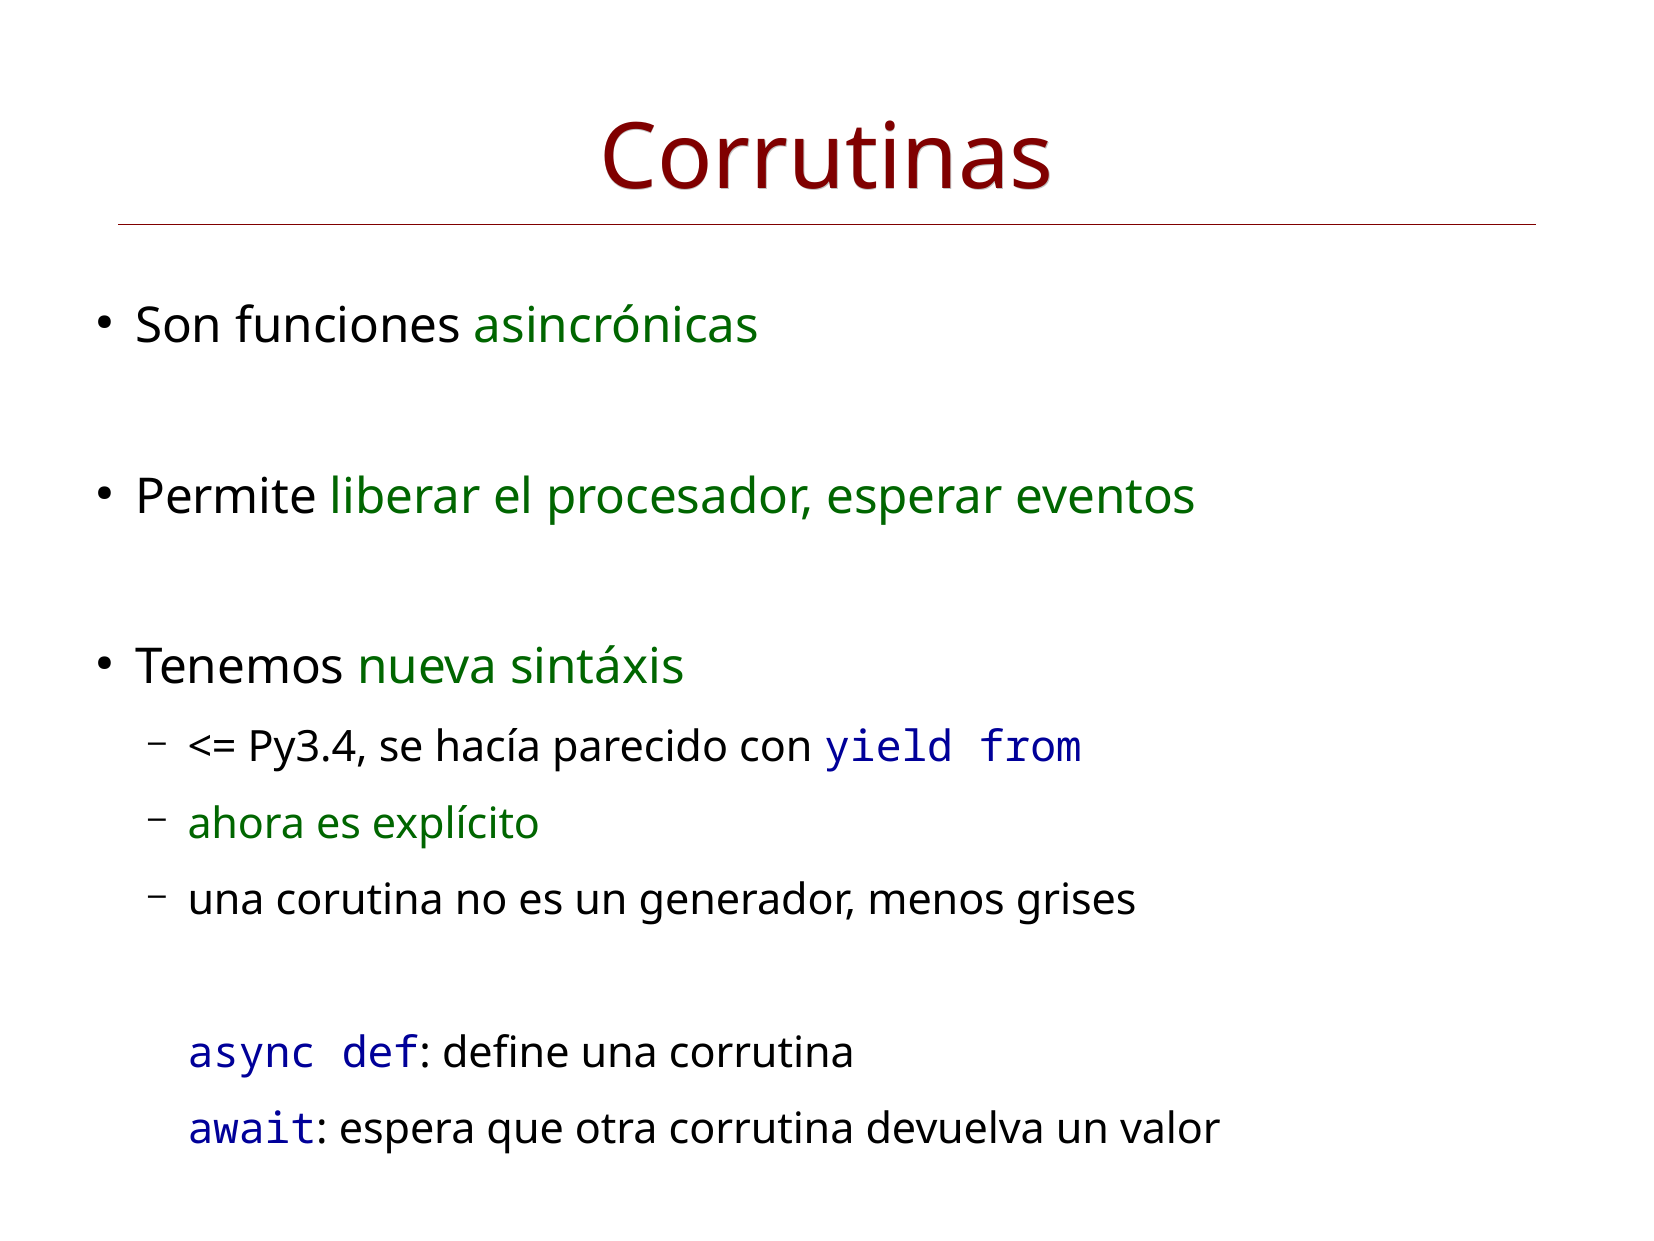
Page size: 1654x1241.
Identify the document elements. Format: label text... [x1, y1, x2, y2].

list Son funciones asincrónicas Permite liberar el procesador, esperar eventos Tenemos nueva sintáxis <= Py3.4, se hacía parecido con yield from ahora es explícito una corutina no es un generador, menos grises async def: define una corrutina await: espera que otra corrutina devuelva un valor [82, 290, 1571, 1170]
title Corrutinas [82, 49, 1571, 257]
